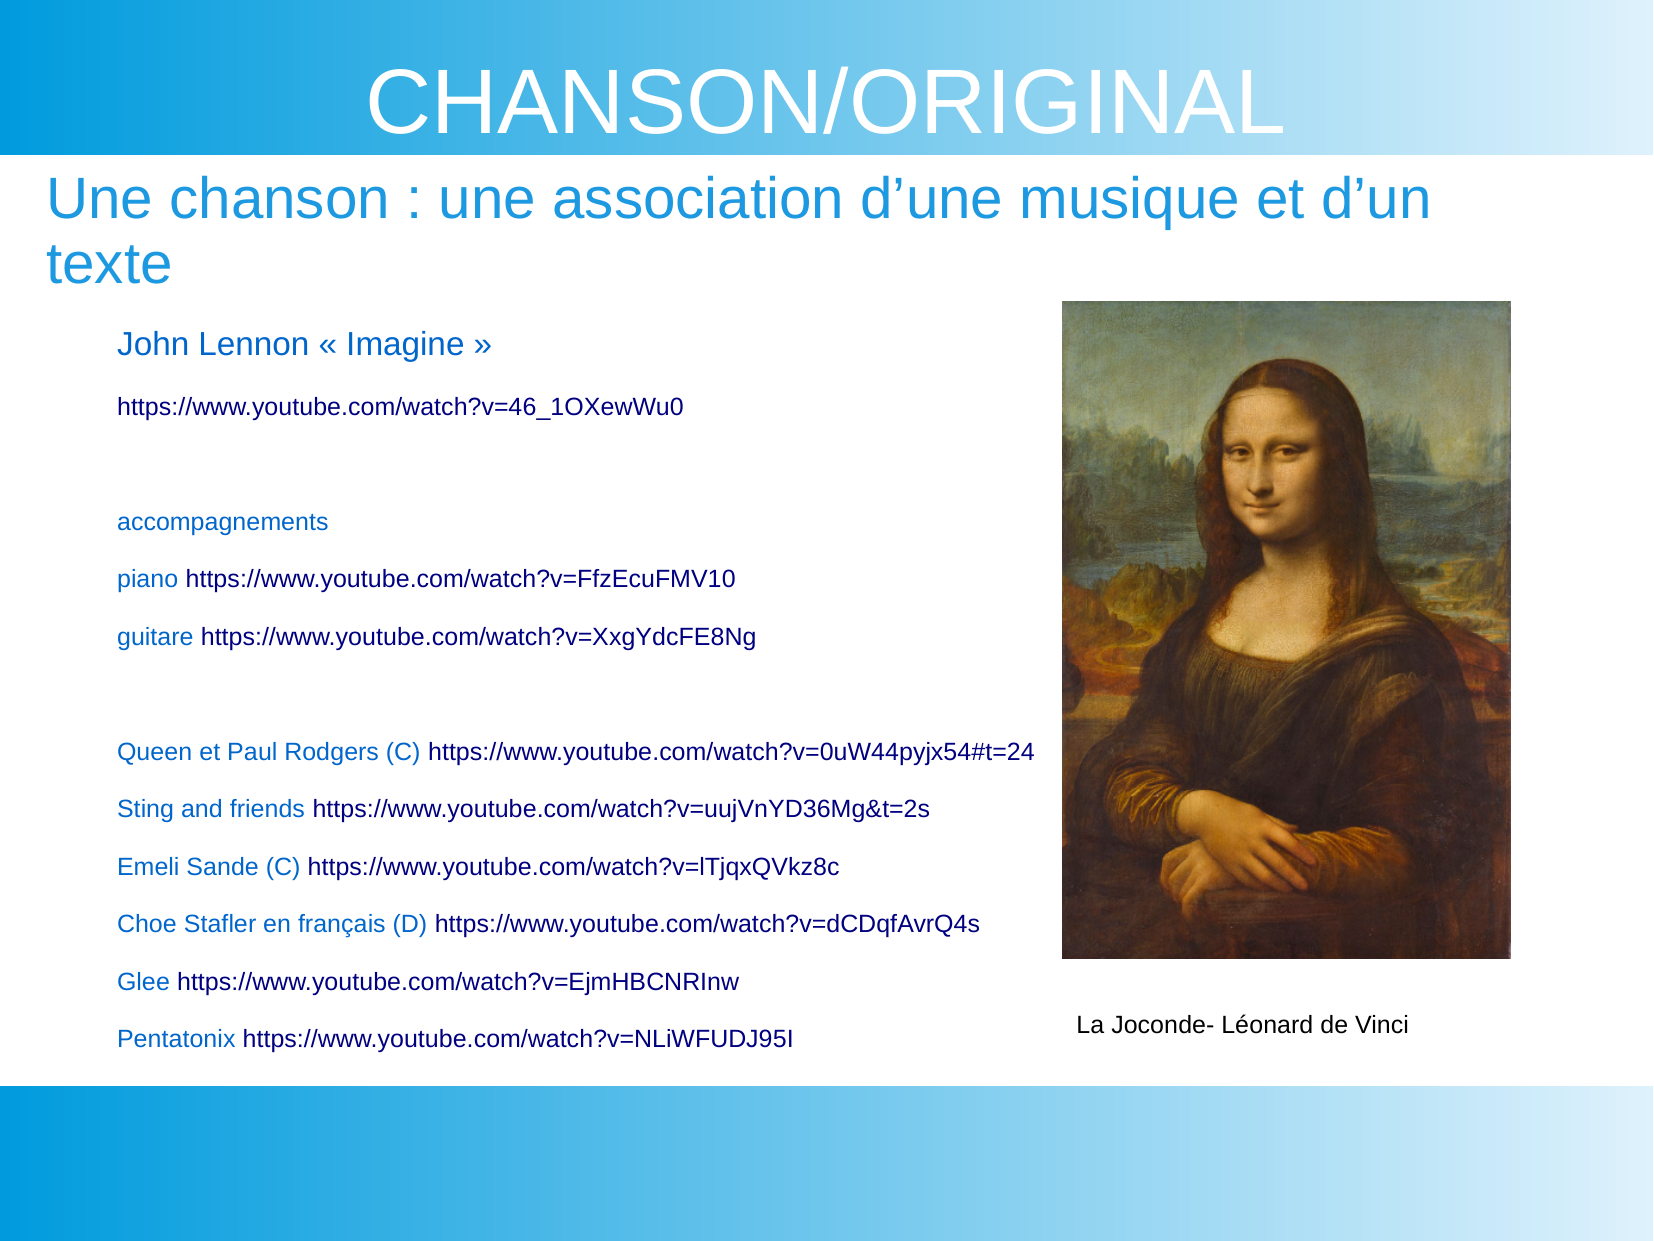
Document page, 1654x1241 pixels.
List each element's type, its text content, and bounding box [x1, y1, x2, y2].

picture [1062, 301, 1511, 959]
text_box La Joconde- Léonard de Vinci [1061, 1003, 1435, 1047]
title CHANSON/ORIGINAL [82, 49, 1571, 155]
list Une chanson : une association d’une musique et d’un texte John Lennon « Imagine » https://www.youtube.com/watch?v=46_1OXewWu0 accompagnements piano https://www.youtube.com/watch?v=FfzEcuFMV10 guitare https://www.youtube.com/watch?v=XxgYdcFE8Ng Queen et Paul Rodgers (C) https://www.youtube.com/watch?v=0uW44pyjx54#t=24 Sting and friends https://www.youtube.com/watch?v=uujVnYD36Mg&t=2s Emeli Sande (C) https://www.youtube.com/watch?v=lTjqxQVkz8c Choe Stafler en français (D) https://www.youtube.com/watch?v=dCDqfAvrQ4s Glee https://www.youtube.com/watch?v=EjmHBCNRInw Pentatonix https://www.youtube.com/watch?v=NLiWFUDJ95I [46, 166, 1535, 1040]
